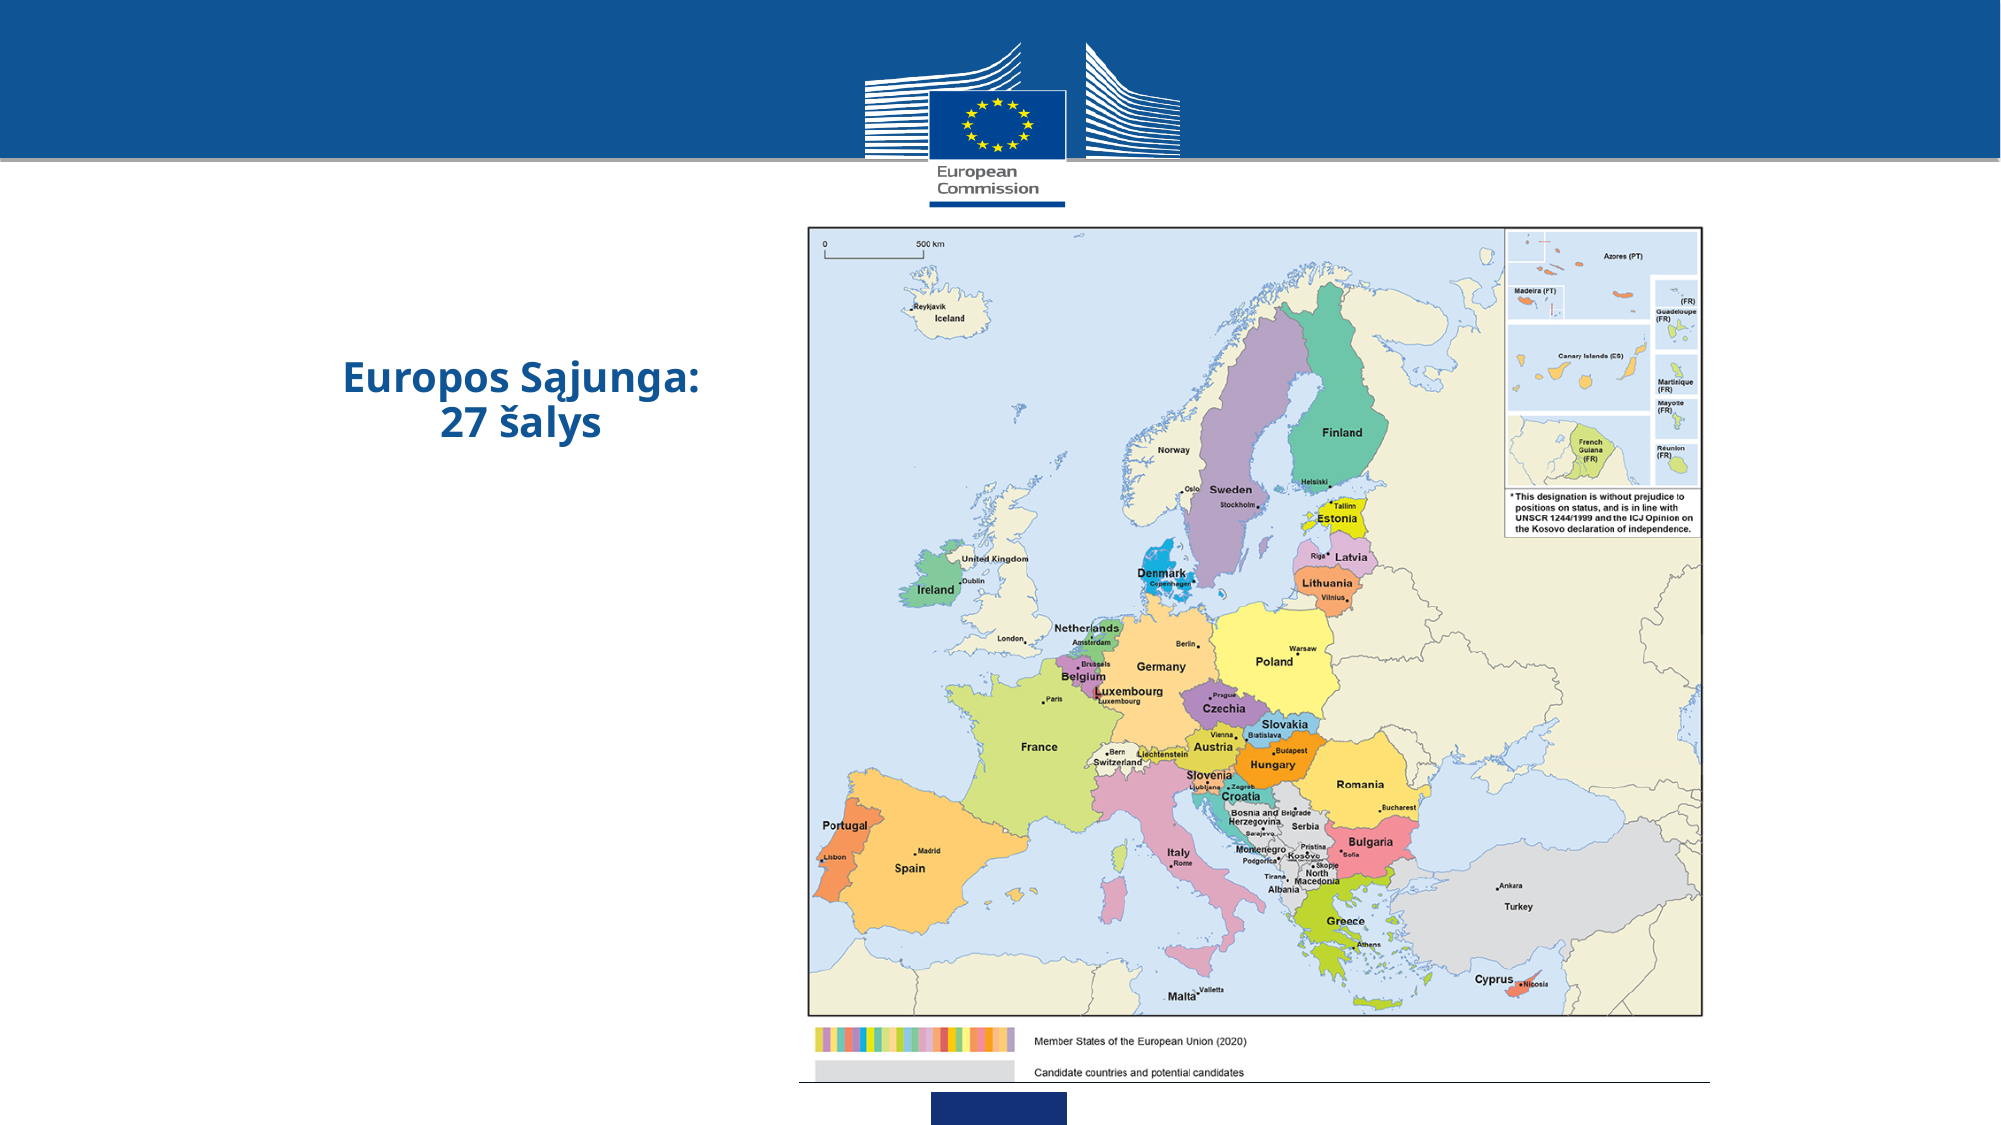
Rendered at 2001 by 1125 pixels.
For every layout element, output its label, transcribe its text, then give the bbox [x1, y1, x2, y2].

text_box Europos Sąjunga: 27 šalys [326, 326, 717, 563]
picture [799, 221, 1710, 1083]
